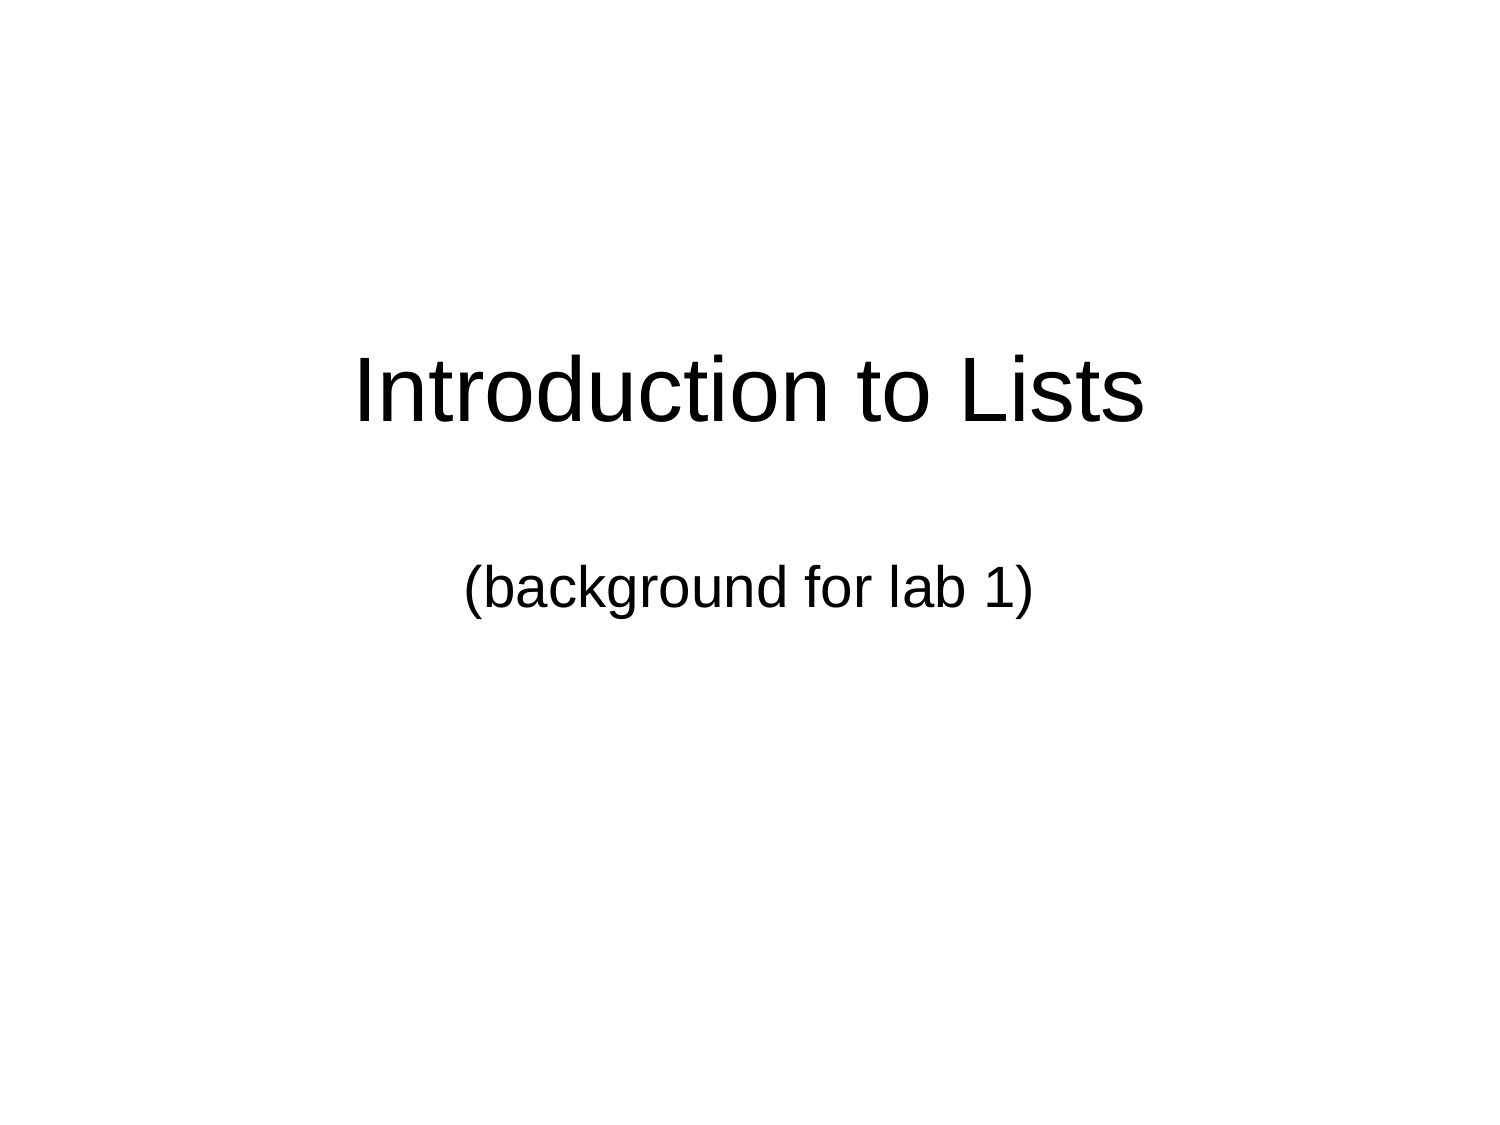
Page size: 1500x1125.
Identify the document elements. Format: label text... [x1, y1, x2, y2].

title Introduction to Lists (background for lab 1) [112, 321, 1388, 628]
